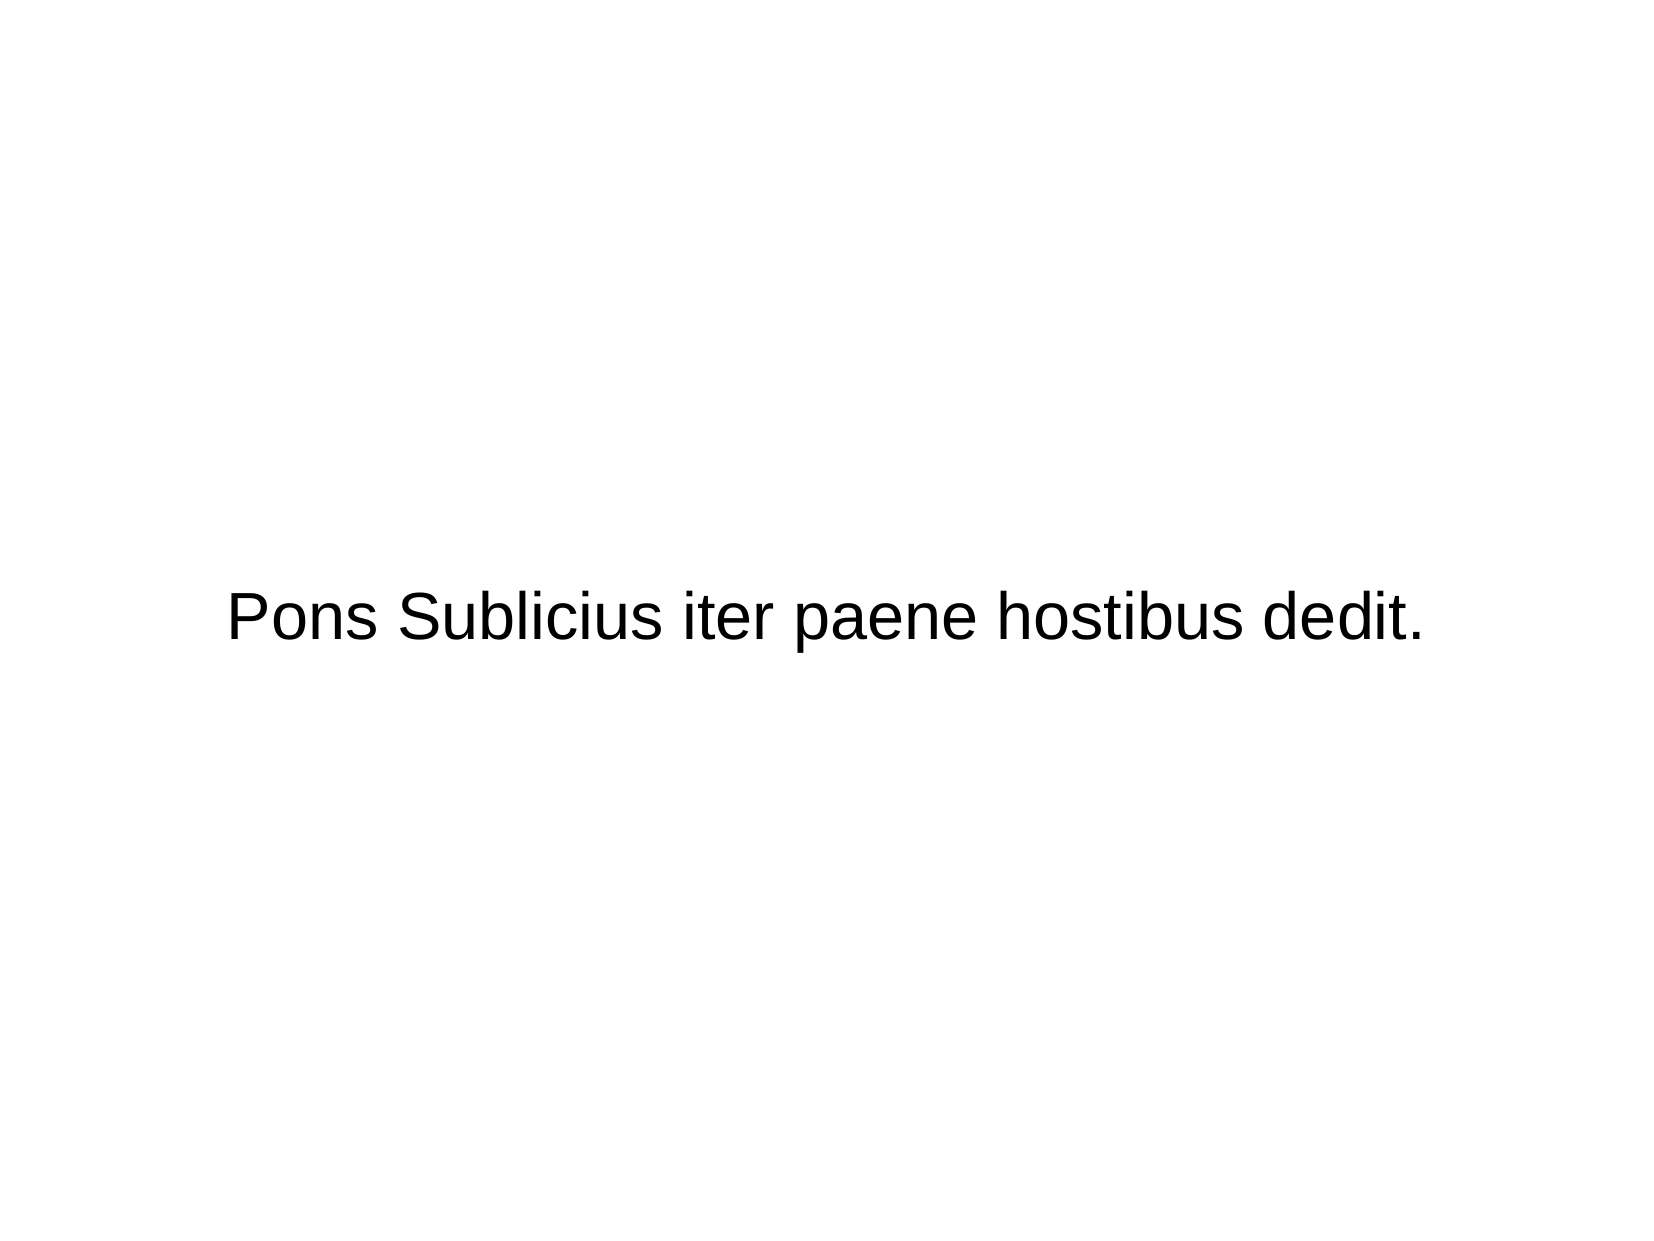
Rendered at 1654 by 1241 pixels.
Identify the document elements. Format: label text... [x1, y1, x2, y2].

subtitle Pons Sublicius iter paene hostibus dedit. [82, 49, 1571, 1109]
